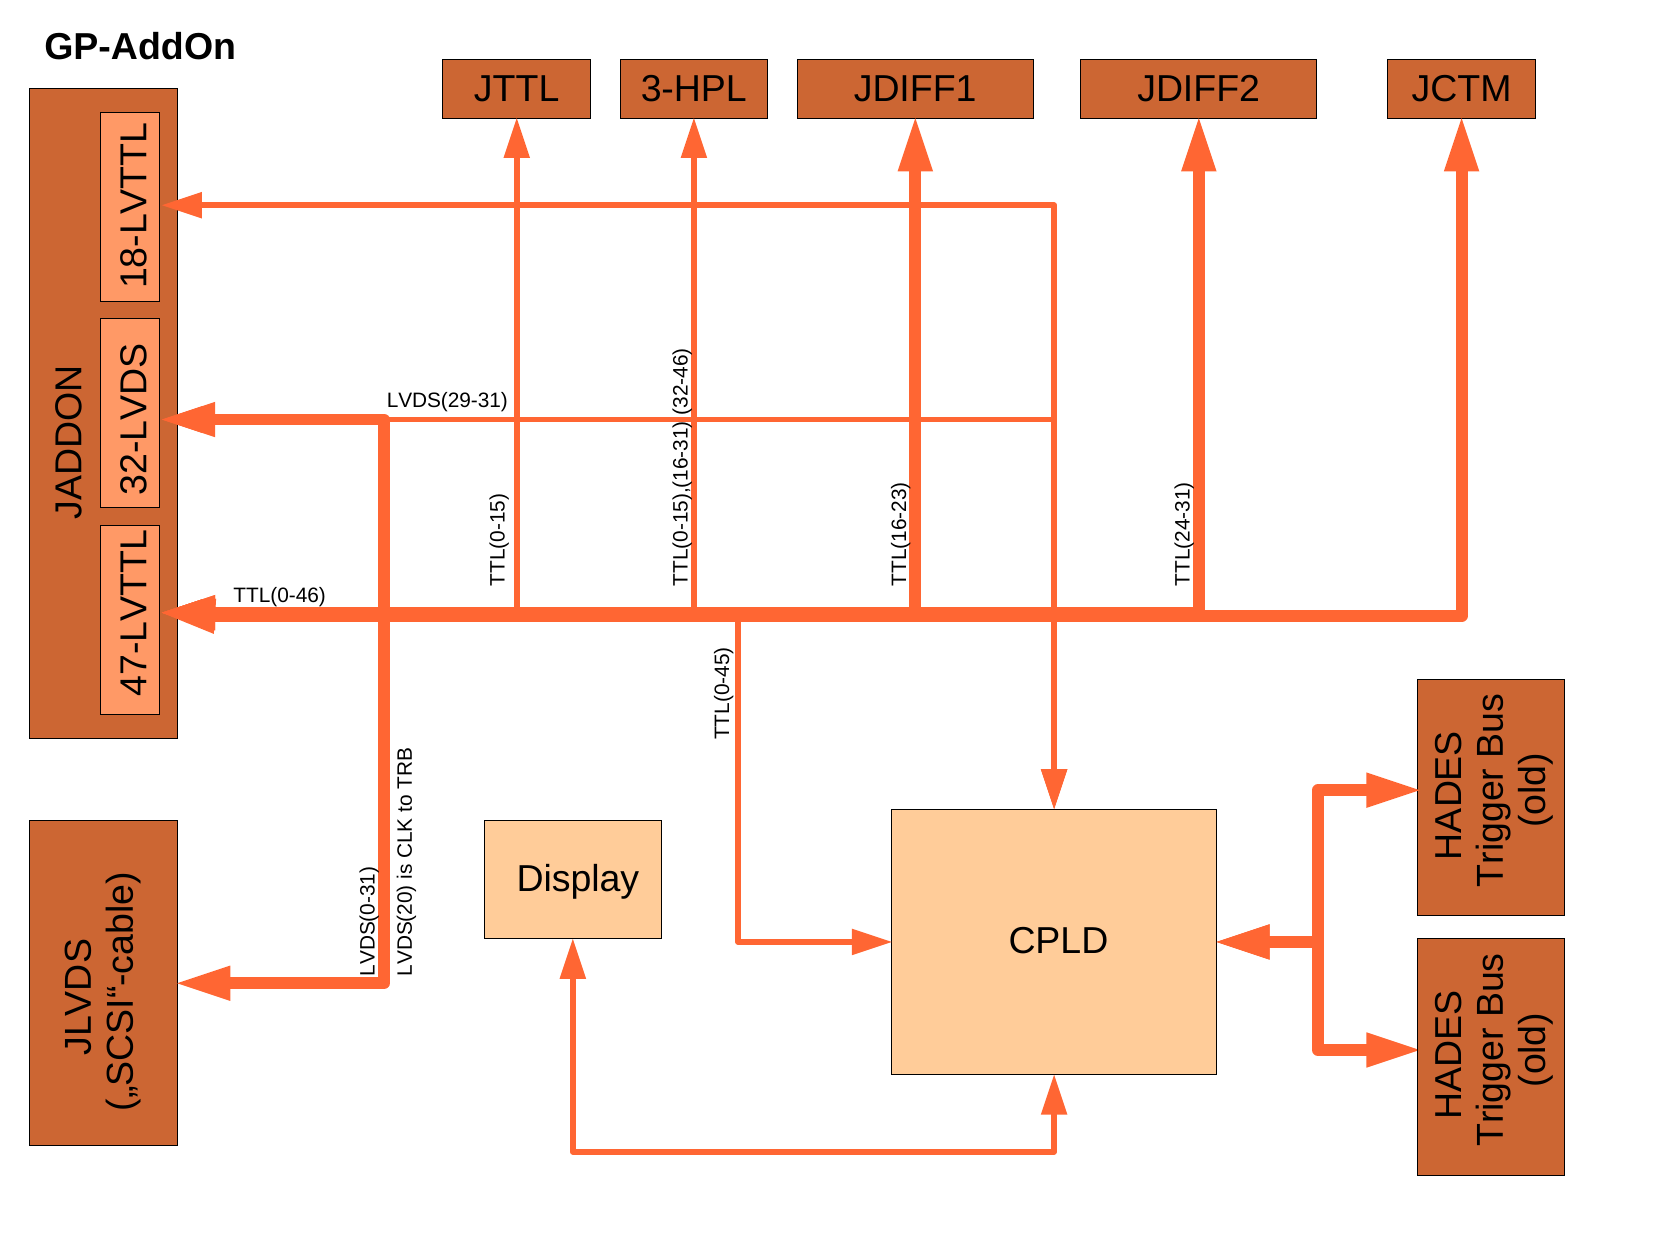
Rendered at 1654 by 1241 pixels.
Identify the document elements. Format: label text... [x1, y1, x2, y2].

text_box TTL(0-15) [478, 478, 517, 602]
text_box TTL(0-15),(16-31),(32-46) [661, 422, 700, 602]
text_box JLVDS („SCSI“-cable) [49, 857, 149, 1127]
text_box TTL(24-31) [1163, 466, 1202, 602]
text_box HADES Trigger Bus (old) [1419, 678, 1561, 902]
text_box TTL(16-23) [879, 466, 919, 602]
text_box GP-AddOn [29, 17, 251, 75]
text_box [29, 820, 178, 1146]
text_box Display [501, 850, 654, 908]
text_box 47-LVTTL [105, 514, 162, 712]
text_box 3-HPL [620, 59, 768, 119]
text_box JTTL [442, 59, 591, 119]
text_box [891, 809, 1217, 1075]
text_box TTL(0-46) [218, 576, 342, 610]
text_box 32-LVDS [105, 328, 162, 511]
text_box LVDS(0-31) LVDS(20) is CLK to TRB [348, 732, 424, 991]
text_box JADDON [40, 350, 97, 534]
text_box HADES Trigger Bus (old) [1419, 938, 1561, 1162]
text_box 18-LVTTL [105, 106, 162, 304]
text_box TTL(0-45) [702, 631, 742, 755]
text_box TTL(0-15),(16-31),(32-46) [661, 332, 700, 417]
text_box JDIFF1 [797, 59, 1034, 119]
text_box JDIFF2 [1080, 59, 1317, 119]
text_box [1417, 679, 1565, 916]
text_box [1417, 938, 1565, 1176]
text_box LVDS(29-31) [372, 381, 523, 420]
text_box [29, 88, 178, 739]
text_box JCTM [1387, 59, 1536, 119]
text_box CPLD [993, 911, 1124, 969]
text_box [484, 820, 662, 939]
